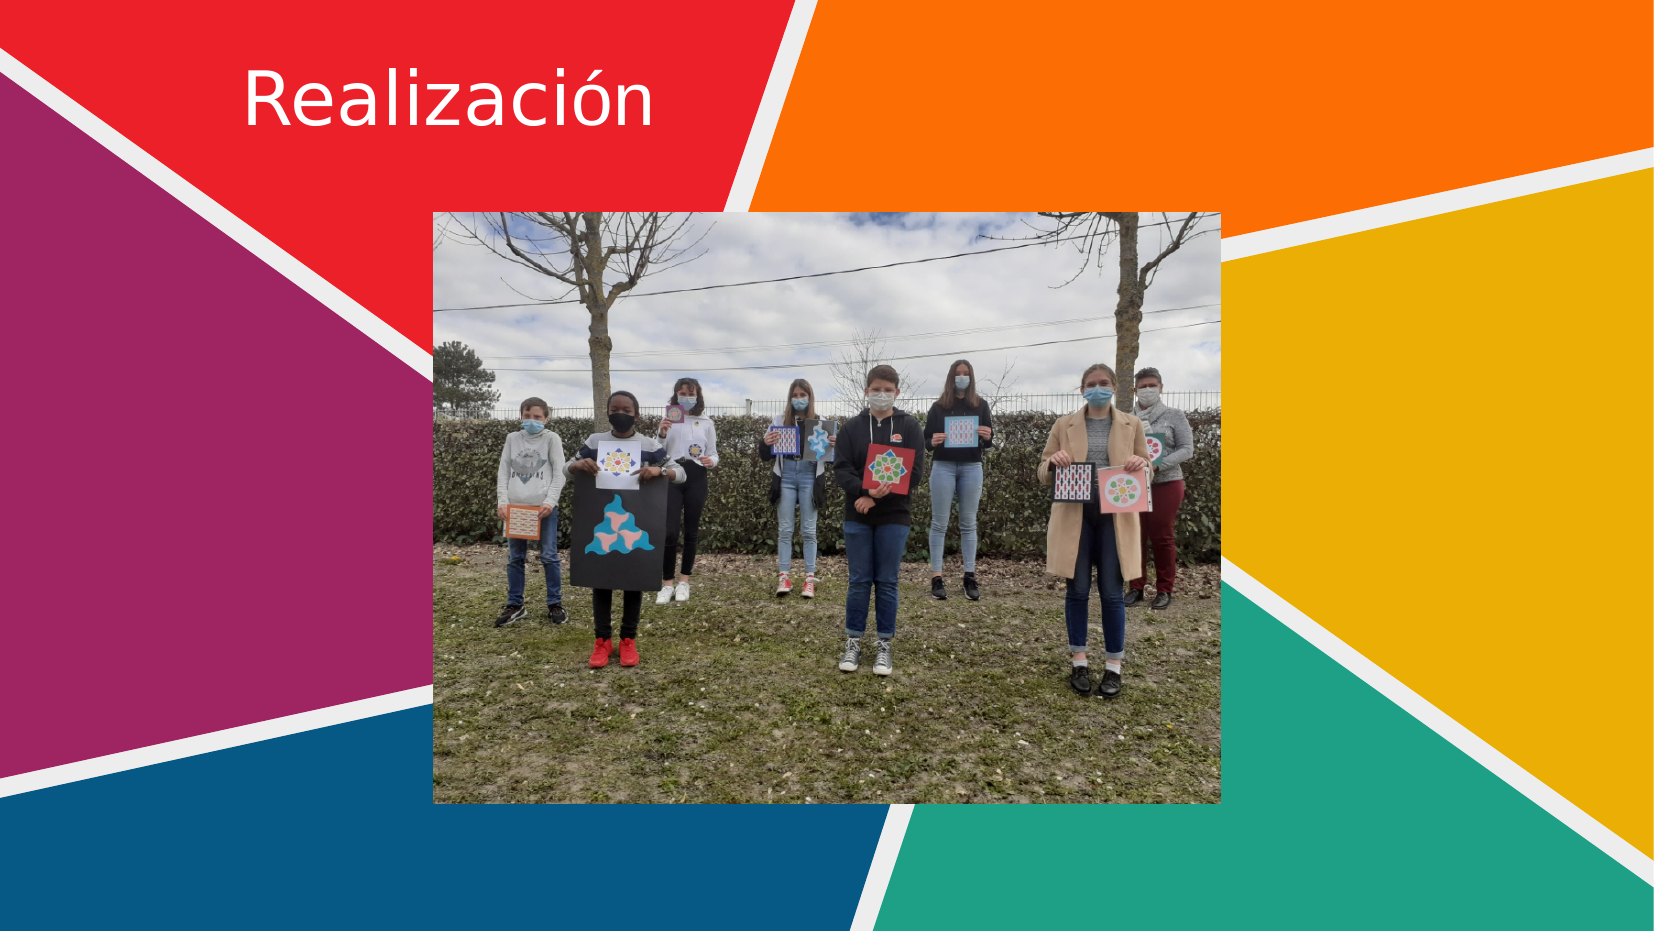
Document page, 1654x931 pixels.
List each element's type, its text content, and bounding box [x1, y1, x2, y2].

picture [433, 212, 1221, 804]
title Realización [116, 21, 780, 178]
